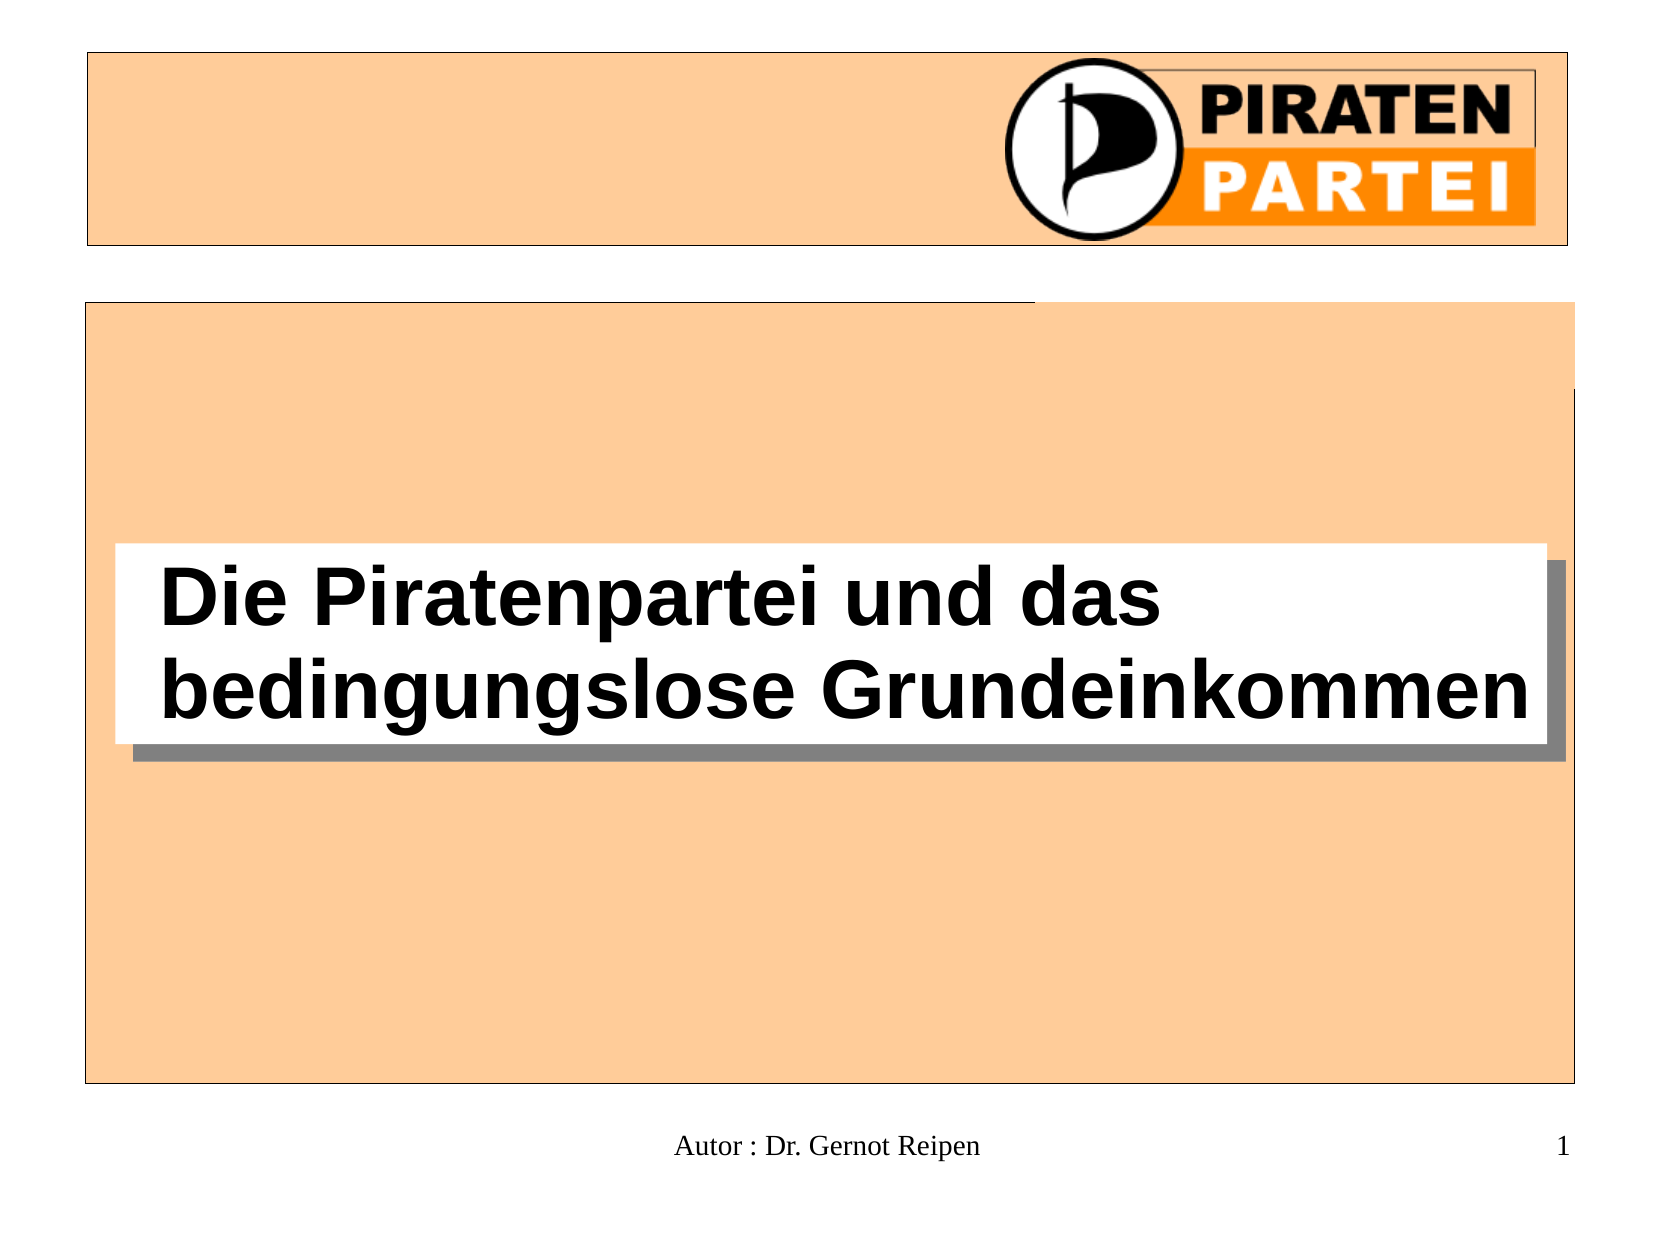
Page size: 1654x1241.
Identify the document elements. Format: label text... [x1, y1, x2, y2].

text_box [87, 52, 1568, 246]
text_box Die Piratenpartei und das bedingungslose Grundeinkommen [115, 543, 1548, 745]
picture [1005, 58, 1536, 241]
text_box [85, 302, 1575, 1084]
